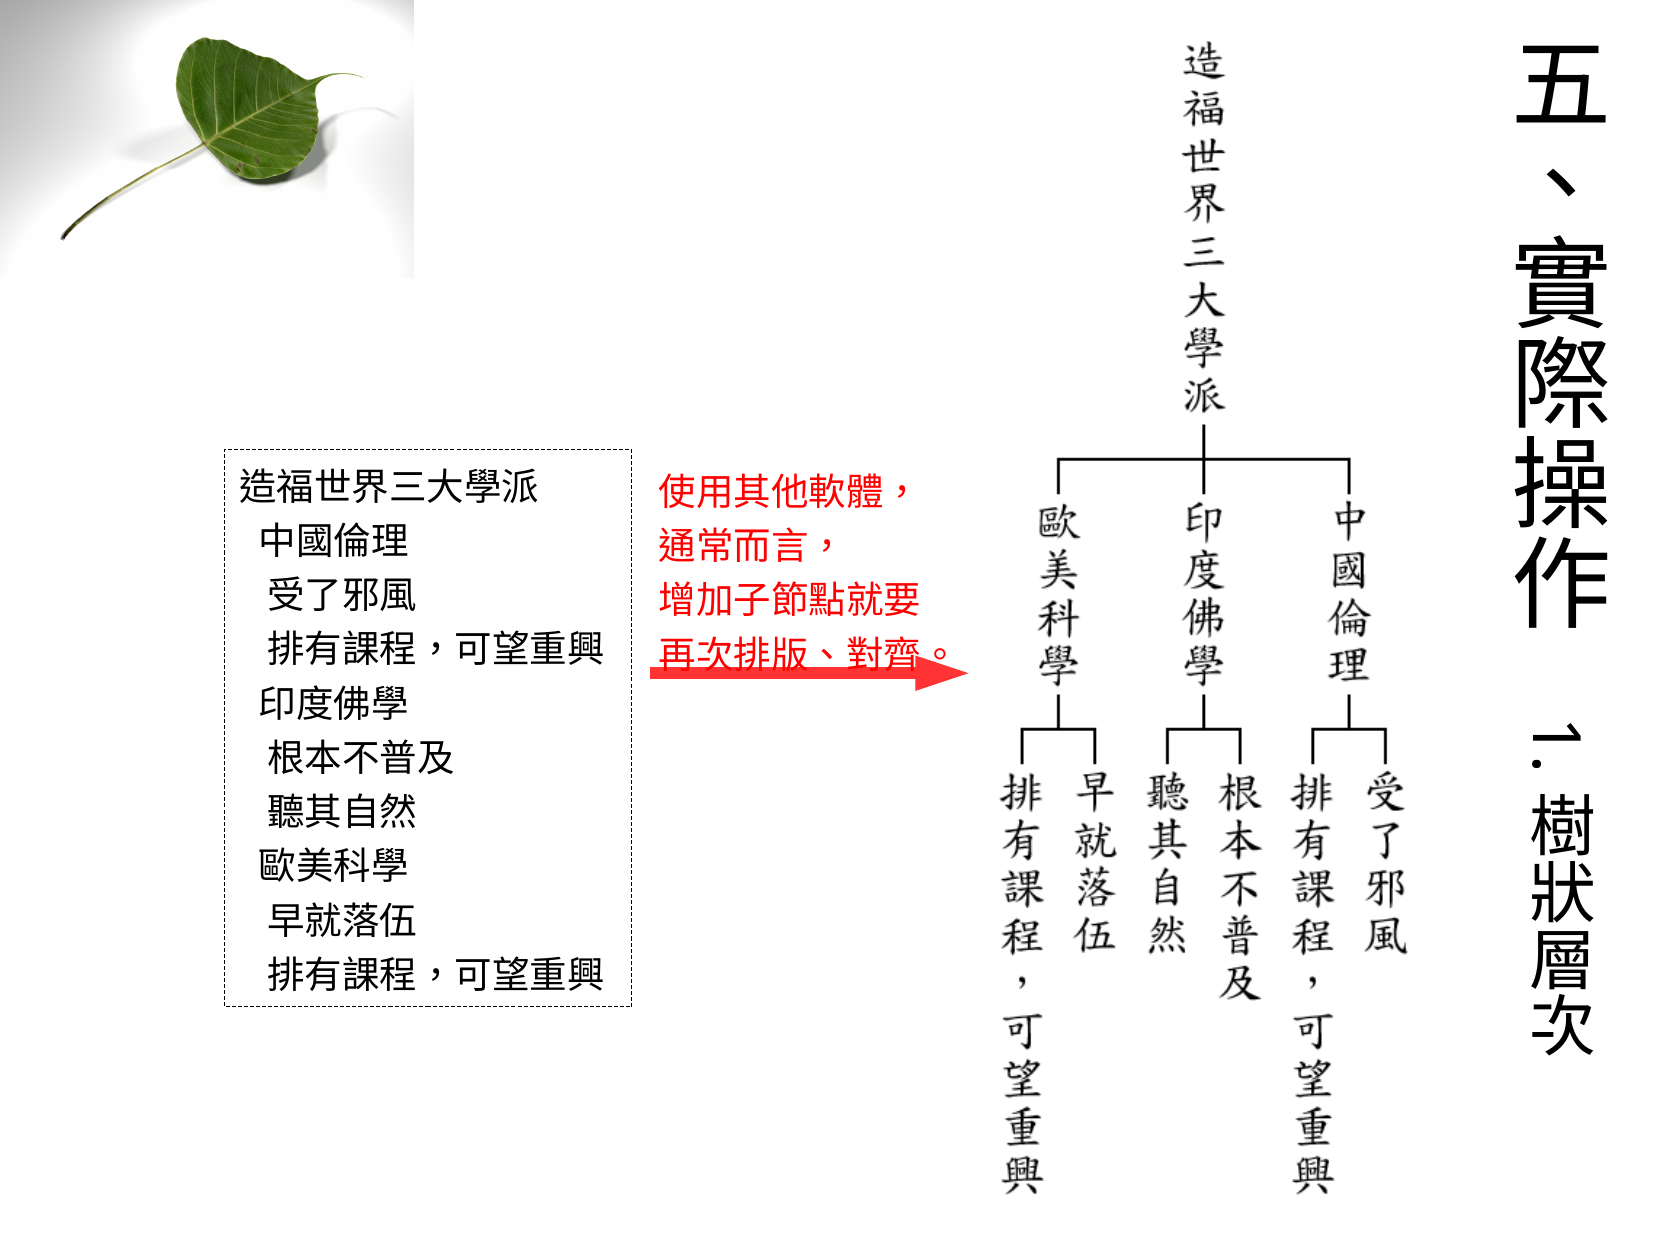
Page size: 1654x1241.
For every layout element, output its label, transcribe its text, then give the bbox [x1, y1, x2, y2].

text_box 造福世界三大學派 中國倫理 受了邪風 排有課程，可望重興 印度佛學 根本不普及 聽其自然 歐美科學 早就落伍 排有課程，可望重興 [224, 449, 632, 915]
picture [0, 0, 414, 278]
picture [986, 0, 1422, 1239]
text_box 五、實際操作 [1488, 17, 1642, 650]
text_box 1.樹狀層次 [1511, 702, 1619, 1075]
text_box 使用其他軟體， 通常而言， 增加子節點就要 再次排版、對齊。 [643, 454, 987, 650]
